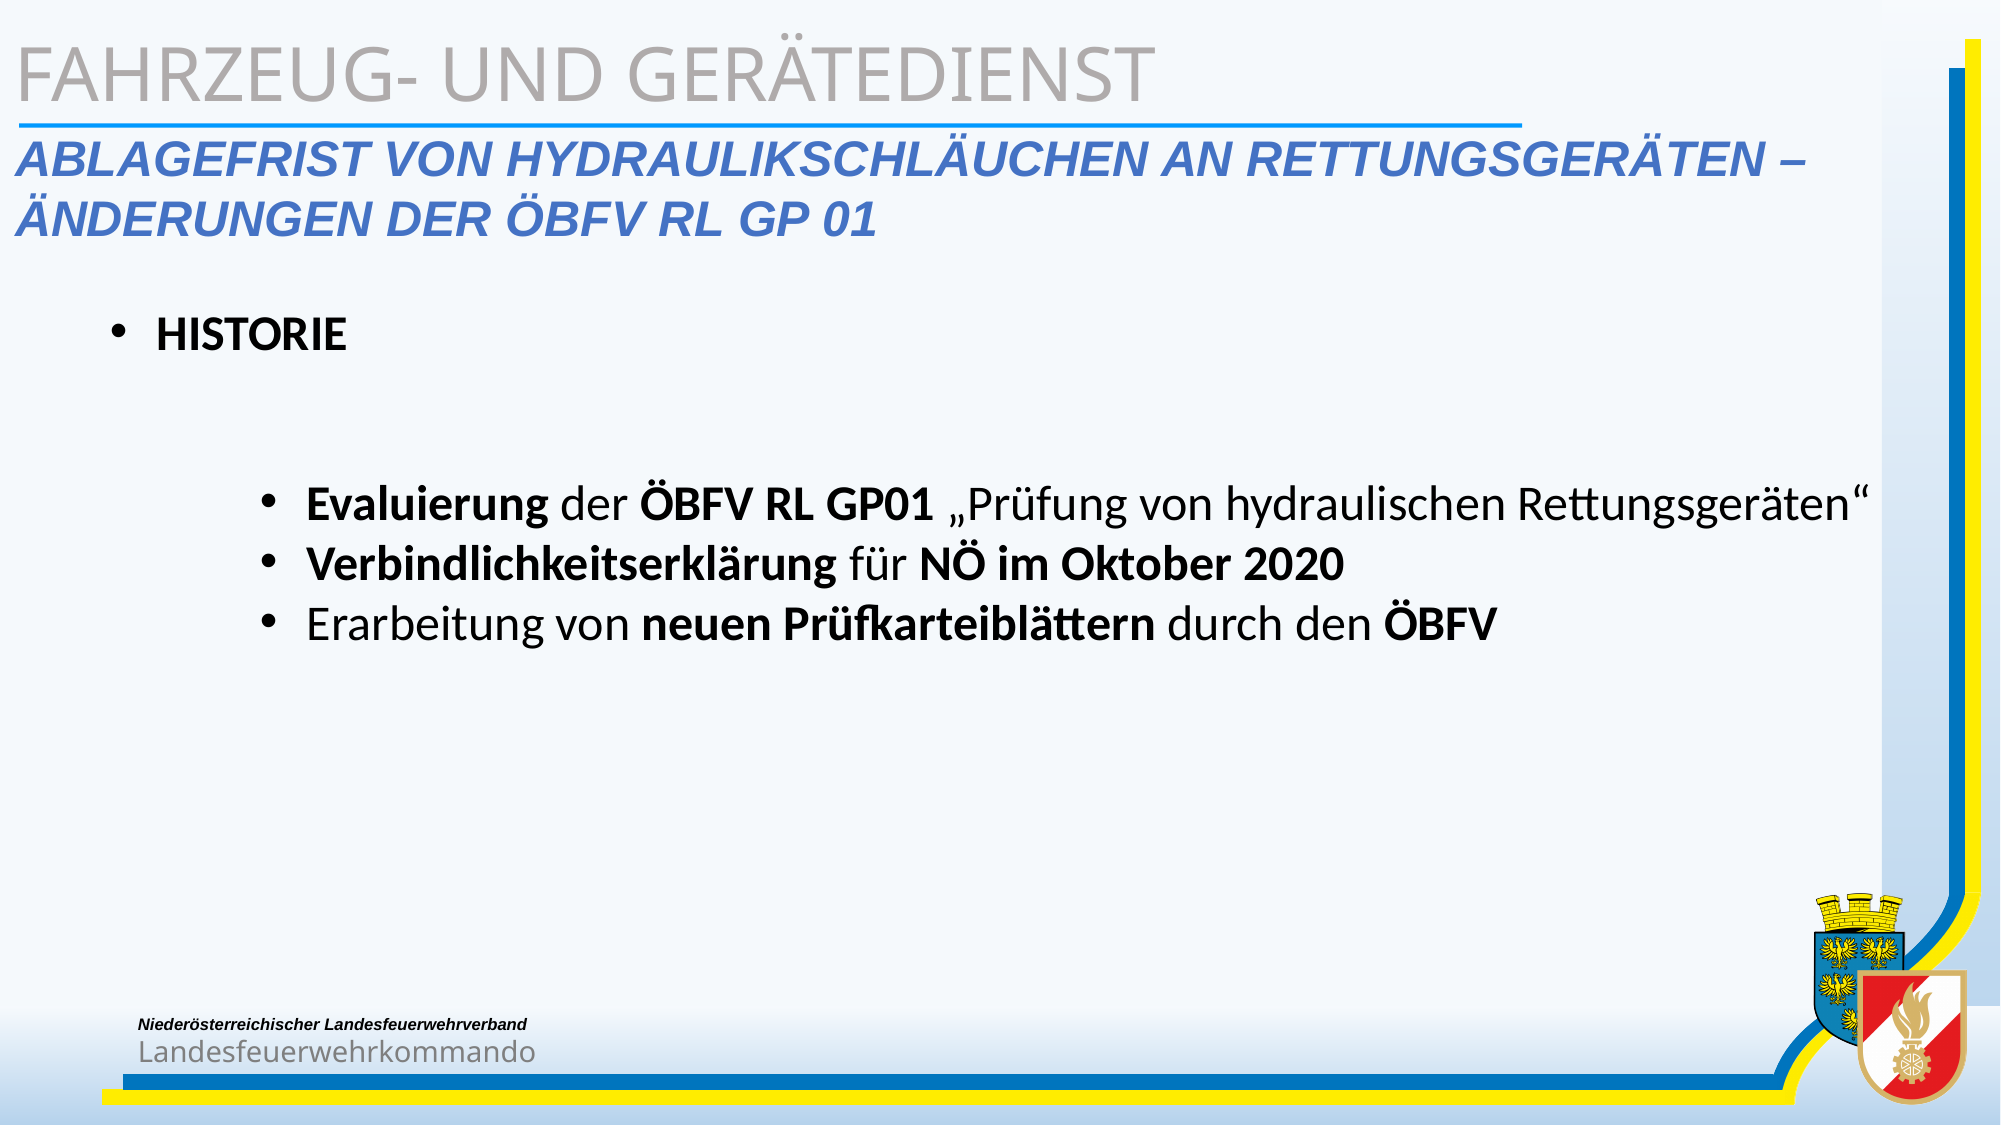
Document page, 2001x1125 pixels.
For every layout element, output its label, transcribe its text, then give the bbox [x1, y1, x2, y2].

text_box ABLAGEFRIST VON HYDRAULIKSCHLÄUCHEN AN RETTUNGSGERÄTEN – ÄNDERUNGEN DER ÖBFV RL GP 01 [0, 118, 1900, 256]
text_box HISTORIE Evaluierung der ÖBFV RL GP01 „Prüfung von hydraulischen Rettungsgeräten“ Verbindlichkeitserklärung für NÖ im Oktober 2020 Erarbeitung von neuen Prüfkarteiblättern durch den ÖBFV [94, 292, 1941, 662]
text_box FAHRZEUG- UND GERÄTEDIENST [0, 0, 1574, 118]
